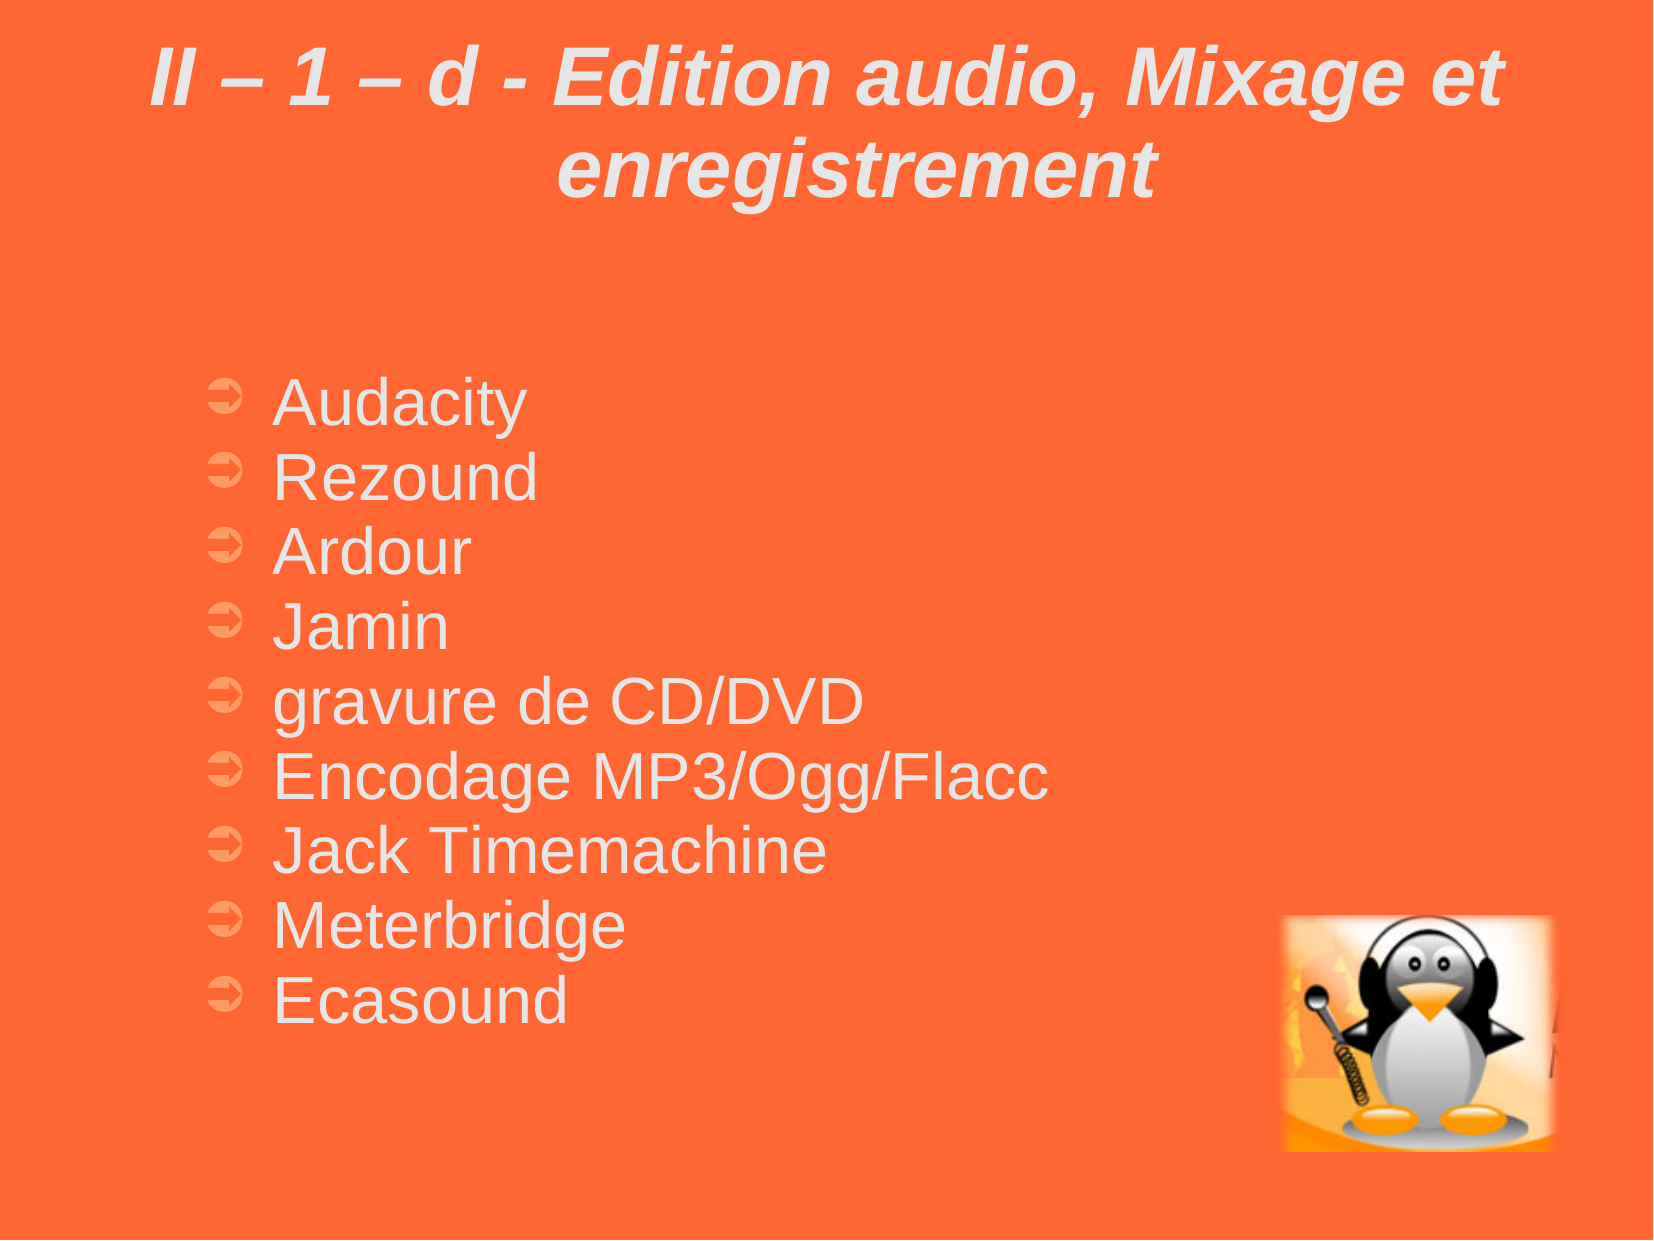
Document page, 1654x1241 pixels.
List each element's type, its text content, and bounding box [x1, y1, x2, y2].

title II – 1 – d - Edition audio, Mixage et enregistrement [121, 15, 1534, 231]
list Audacity Rezound Ardour Jamin gravure de CD/DVD Encodage MP3/Ogg/Flacc Jack Timemachine Meterbridge Ecasound [178, 364, 1570, 1147]
picture [1272, 1147, 1565, 1152]
